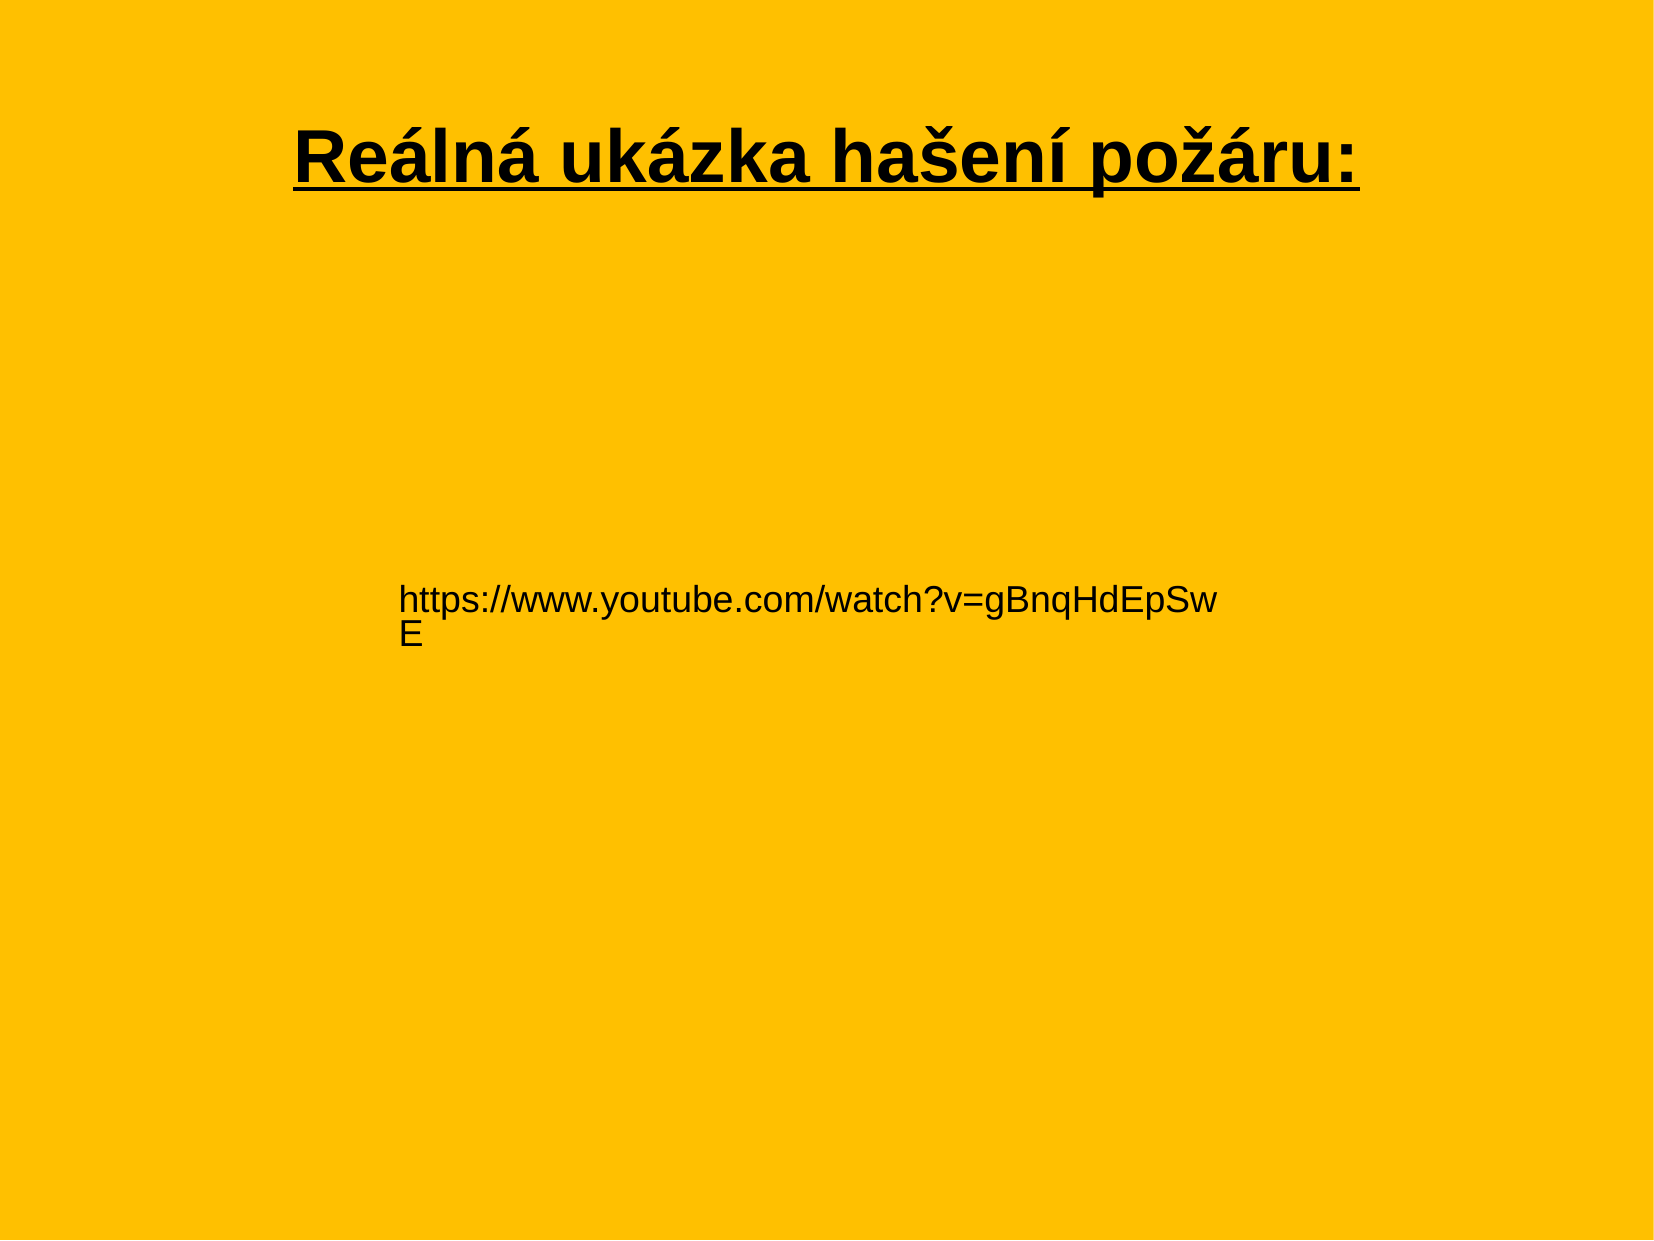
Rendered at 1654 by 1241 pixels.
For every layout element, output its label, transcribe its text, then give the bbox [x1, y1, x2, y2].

text_box https://www.youtube.com/watch?v=gBnqHdEpSwE [383, 570, 1254, 670]
title Reálná ukázka hašení požáru: [82, 49, 1571, 257]
